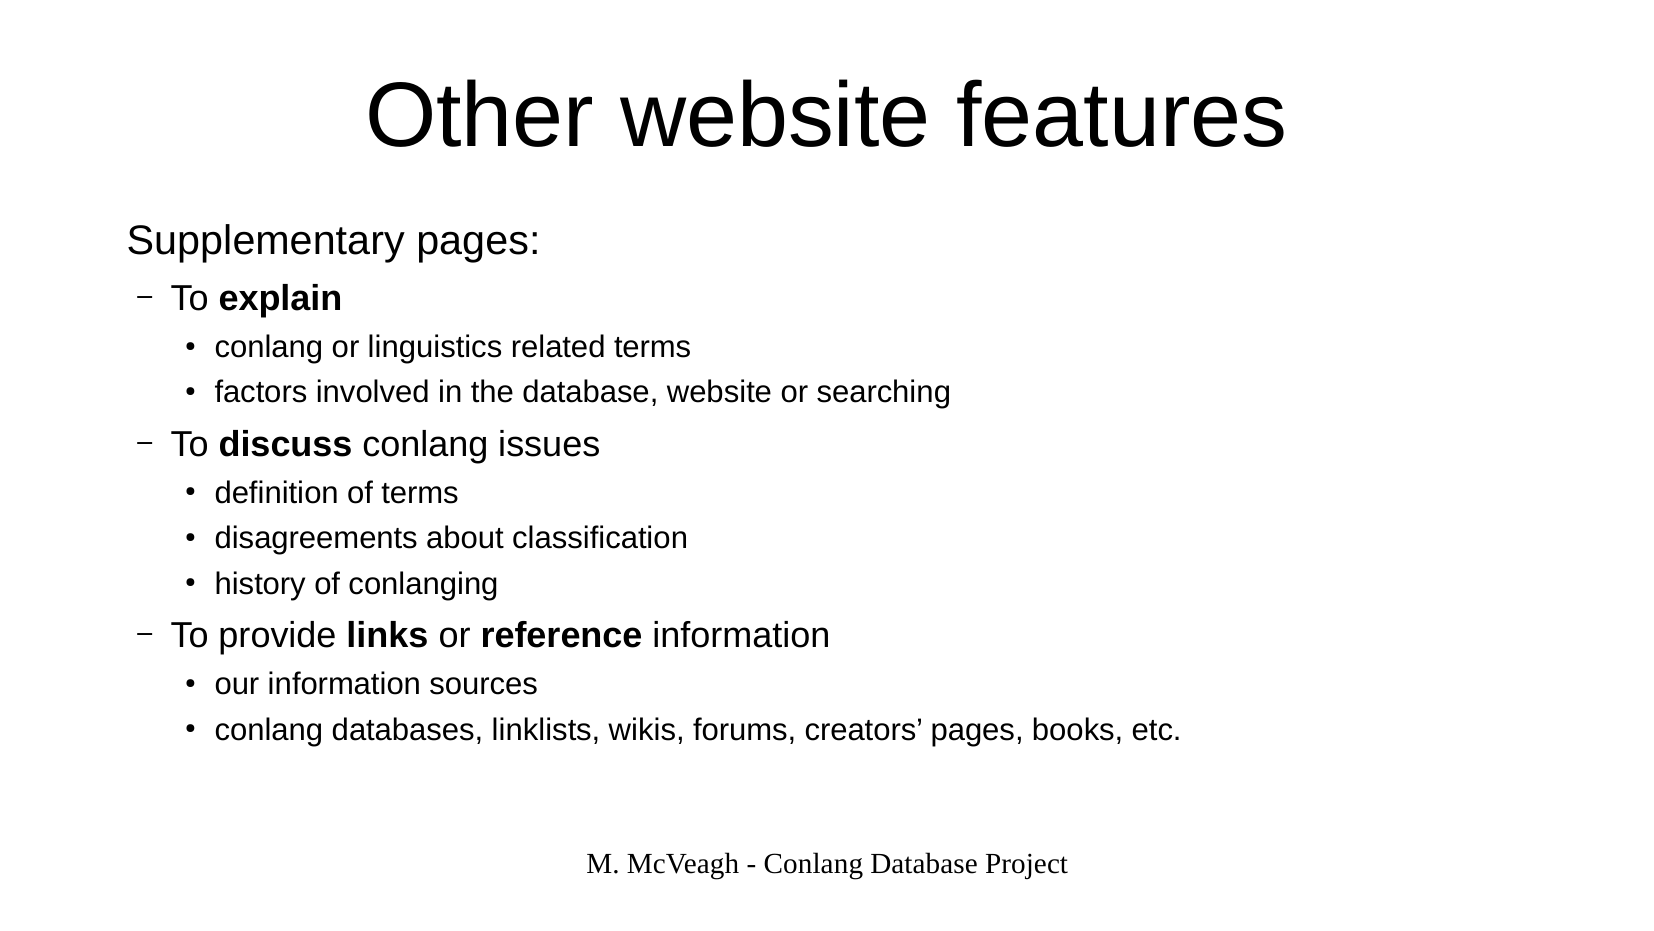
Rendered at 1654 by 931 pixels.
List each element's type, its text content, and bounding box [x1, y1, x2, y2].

title Other website features [82, 37, 1571, 193]
list Supplementary pages: To explain conlang or linguistics related terms factors involved in the database, website or searching To discuss conlang issues definition of terms disagreements about classification history of conlanging To provide links or reference information our information sources conlang databases, linklists, wikis, forums, creators’ pages, books, etc. [82, 217, 1571, 758]
